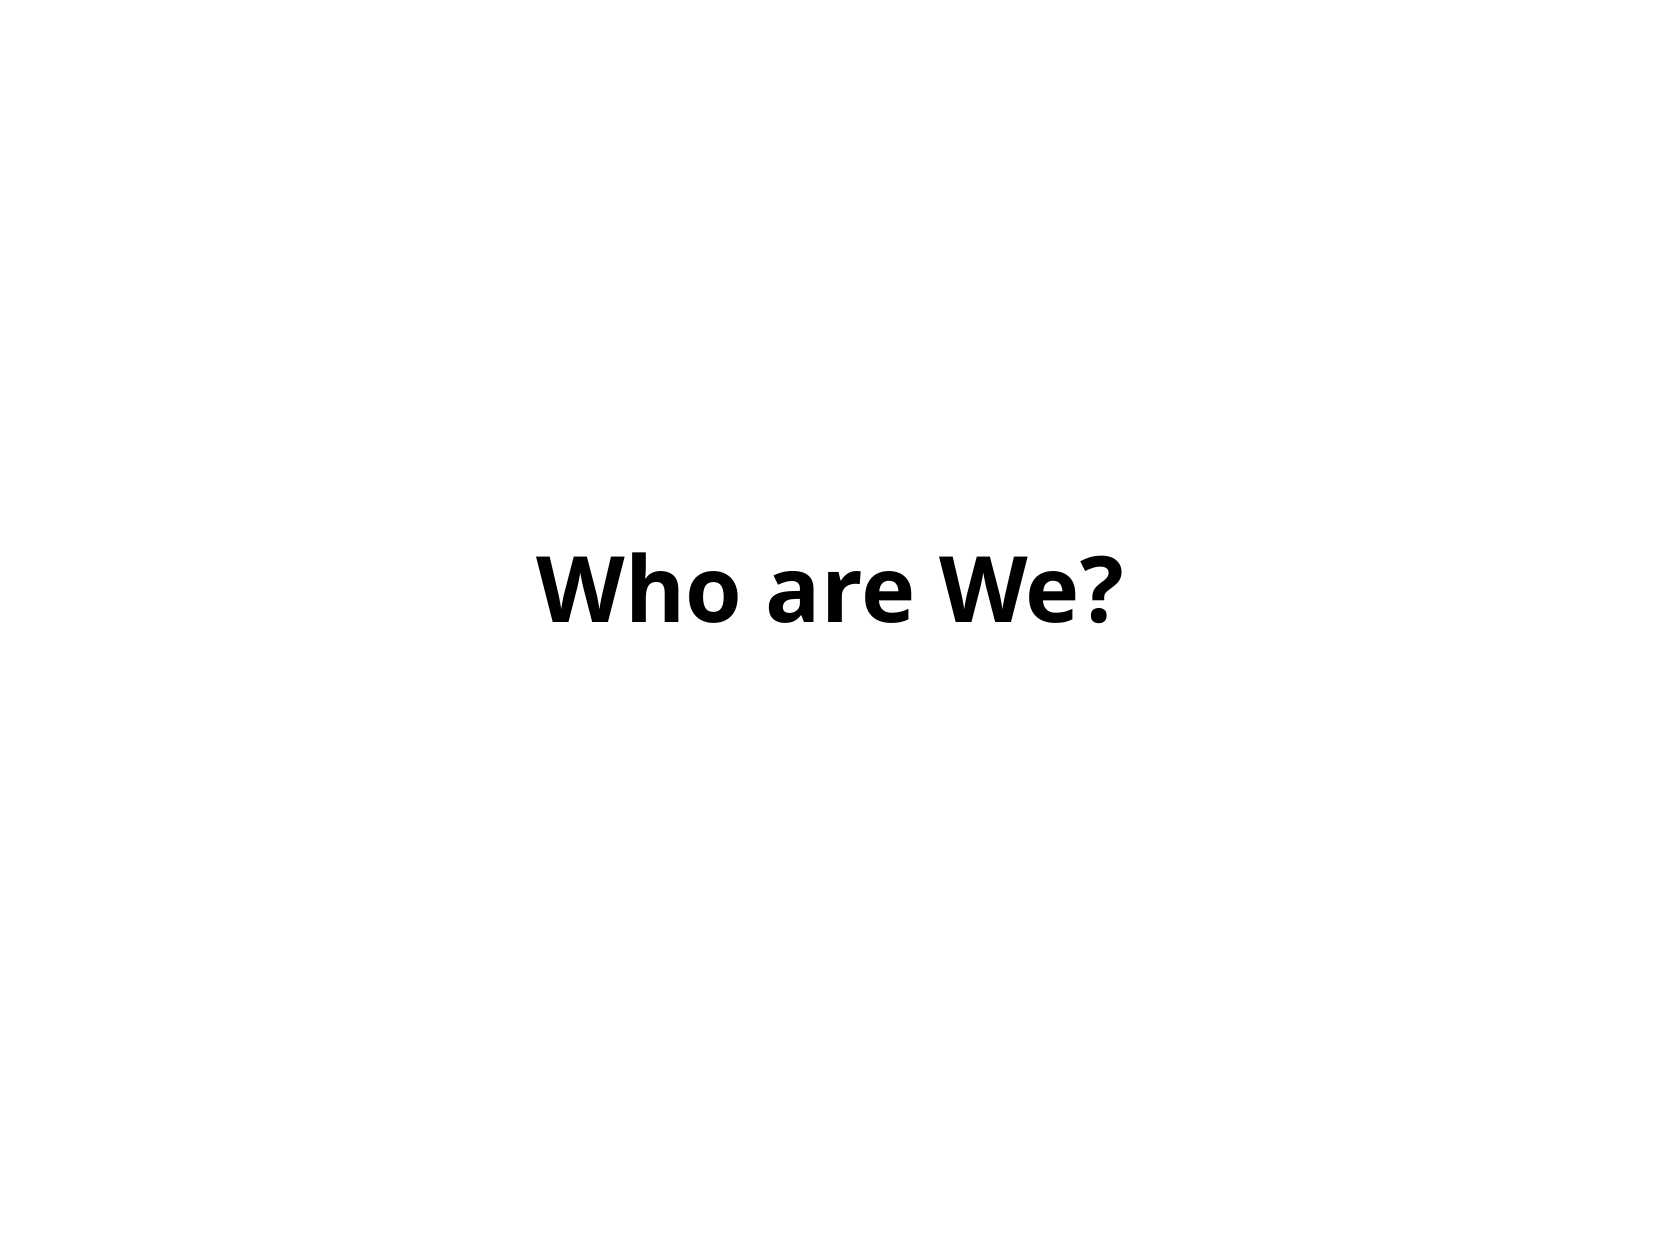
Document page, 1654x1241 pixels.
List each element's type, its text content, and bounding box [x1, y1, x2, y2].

title Who are We? [86, 483, 1575, 691]
